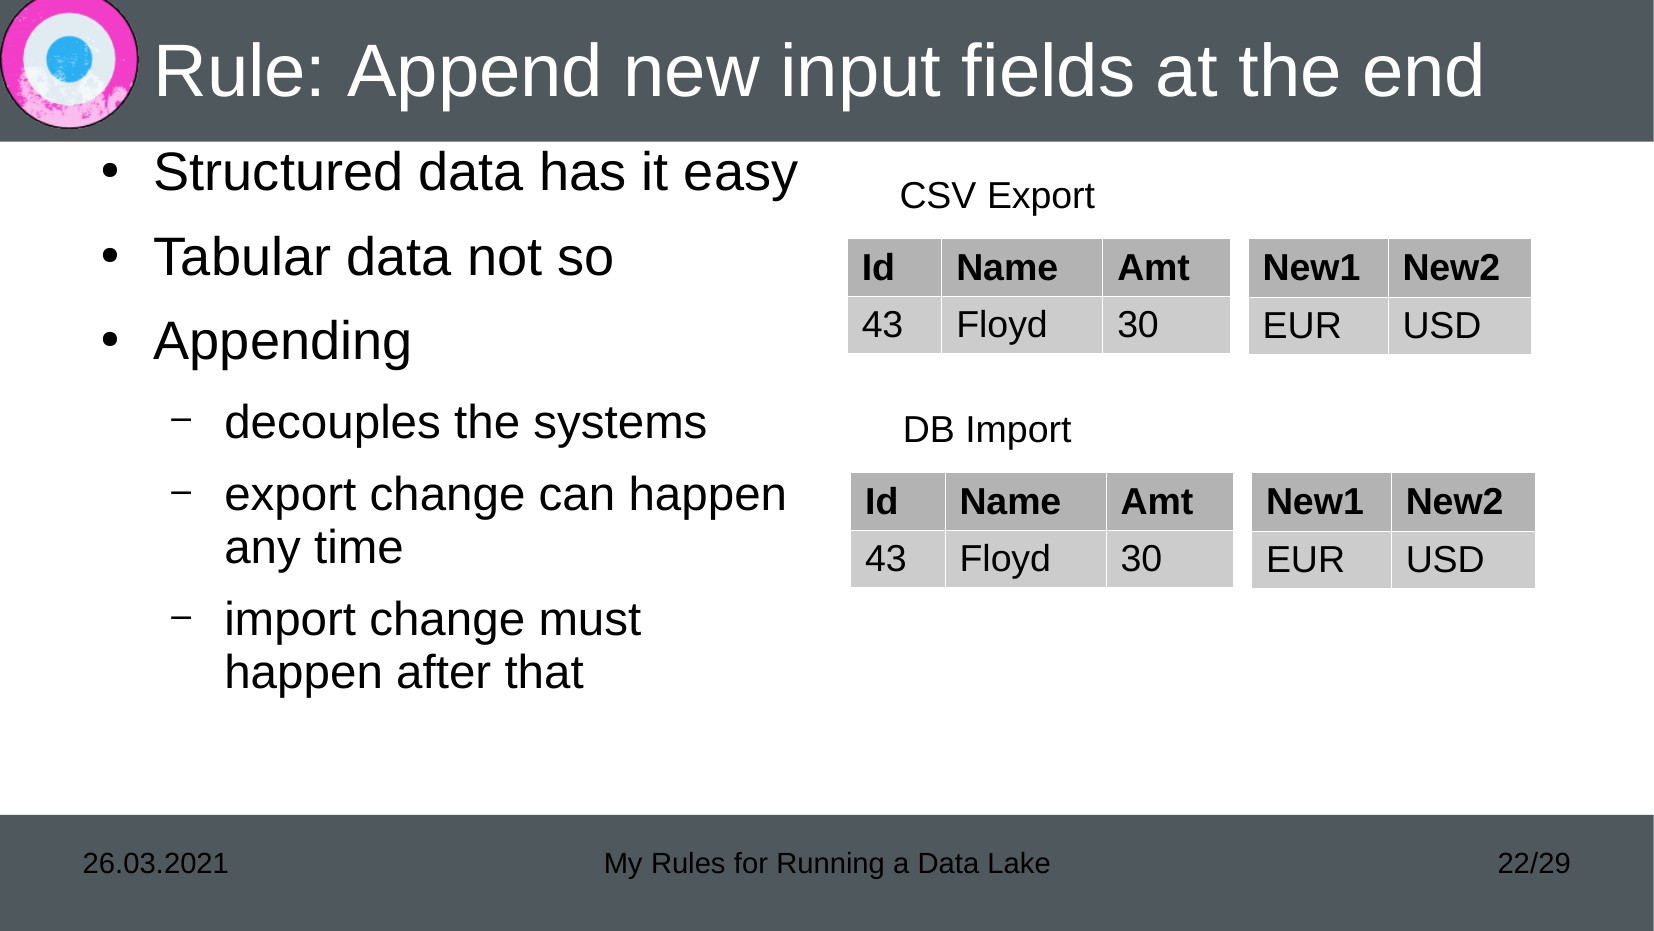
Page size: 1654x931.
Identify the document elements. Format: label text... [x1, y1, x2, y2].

picture [0, 0, 228, 148]
table_cell 43 [848, 297, 941, 353]
table_header Id [851, 473, 945, 530]
table_cell USD [1392, 532, 1535, 588]
table_cell 30 [1107, 531, 1233, 587]
title Rule: Append new input fields at the end [153, 5, 1654, 136]
table_cell Floyd [942, 297, 1102, 353]
table_header Name [942, 239, 1102, 296]
table_cell 30 [1103, 297, 1230, 353]
table_header New2 [1389, 239, 1531, 297]
table_header Amt [1107, 473, 1233, 530]
list Structured data has it easy Tabular data not so Appending decouples the systems export change can happen any time import change must happen after that [82, 141, 809, 815]
table_header New1 [1252, 473, 1391, 531]
table_cell USD [1389, 298, 1531, 354]
table_cell EUR [1249, 298, 1388, 354]
table_header Id [848, 239, 941, 296]
table_header Amt [1103, 239, 1230, 296]
table_header Name [946, 473, 1106, 530]
table_cell 43 [851, 531, 945, 587]
text_box DB Import [888, 401, 1087, 459]
table_cell EUR [1252, 532, 1391, 588]
table_cell Floyd [946, 531, 1106, 587]
table_header New1 [1249, 239, 1388, 297]
text_box CSV Export [884, 167, 1111, 225]
table_header New2 [1392, 473, 1535, 531]
